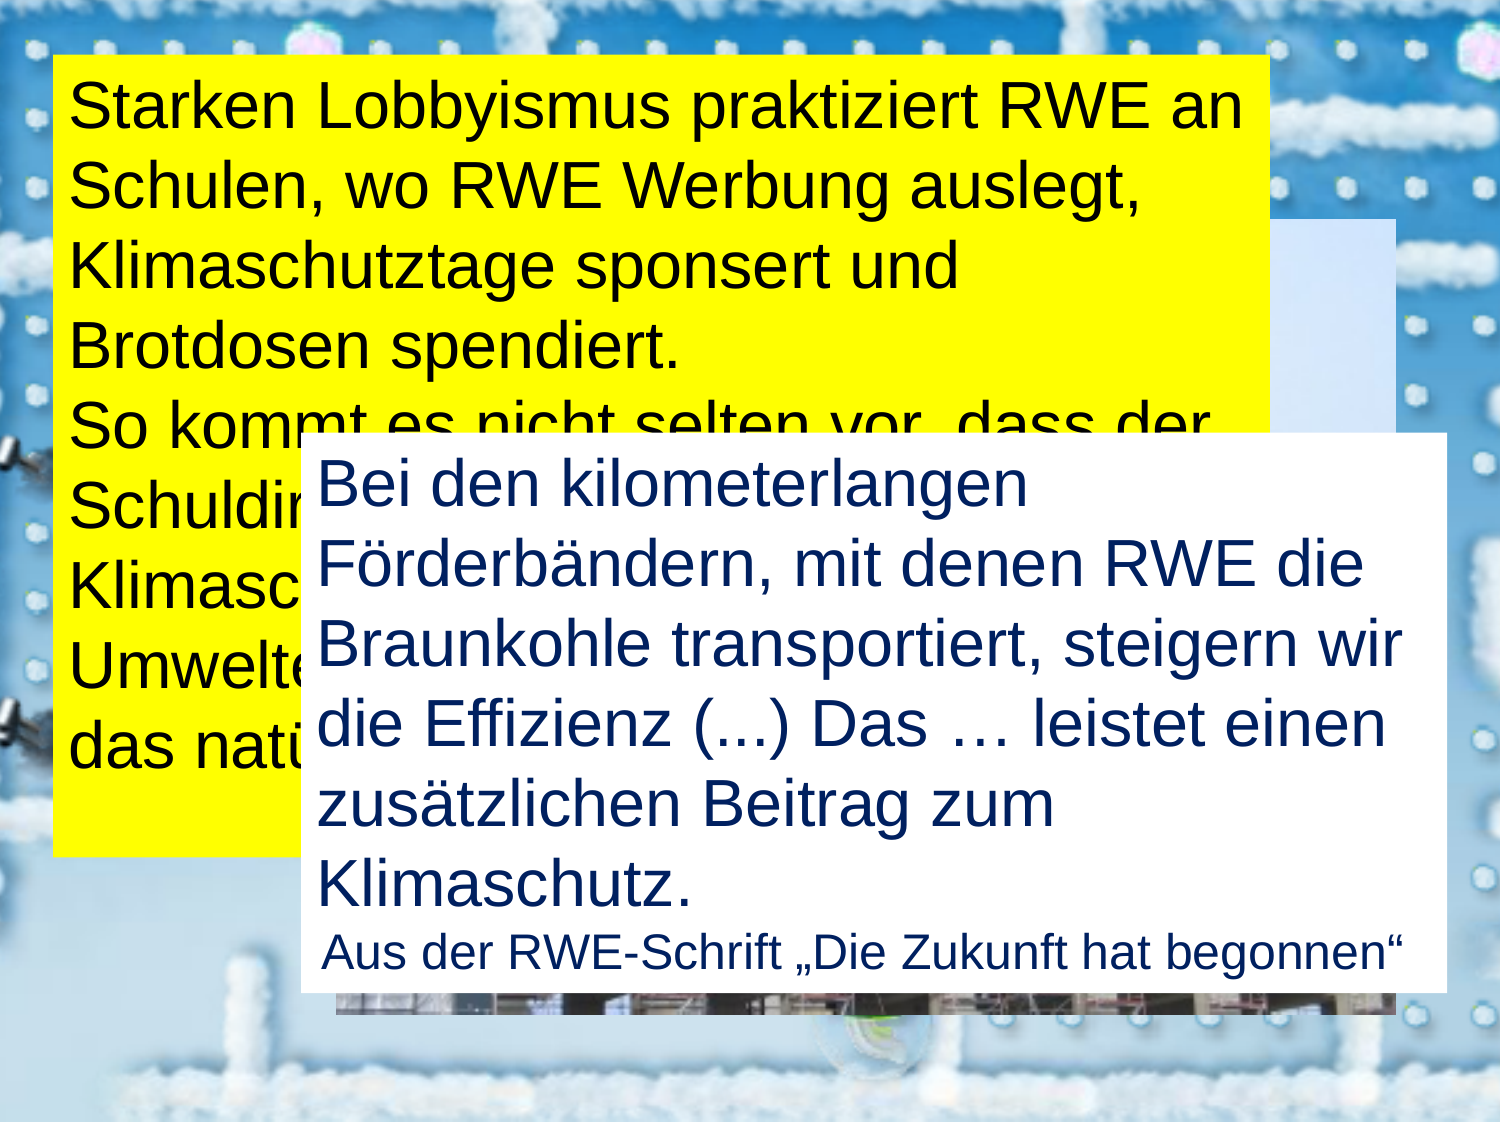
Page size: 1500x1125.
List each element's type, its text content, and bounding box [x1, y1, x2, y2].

text_box Starken Lobbyismus praktiziert RWE an Schulen, wo RWE Werbung auslegt, Klimaschutztage sponsert und Brotdosen spendiert. So kommt es nicht selten vor, dass der Schuldirektor in seiner Rede zum Klimaschutztag ausführlich das Umweltengagement von RWE lobt, das natürlich die Preise spendiert. Mitteilung eines Schülers [53, 54, 1270, 858]
picture [0, 0, 1500, 1122]
text_box Bei den kilometerlangen Förderbändern, mit denen RWE die Braunkohle transportiert, steigern wir die Effizienz (...) Das … leistet einen zusätzlichen Beitrag zum Klimaschutz. Aus der RWE-Schrift „Die Zukunft hat begonnen“ [301, 432, 1448, 994]
